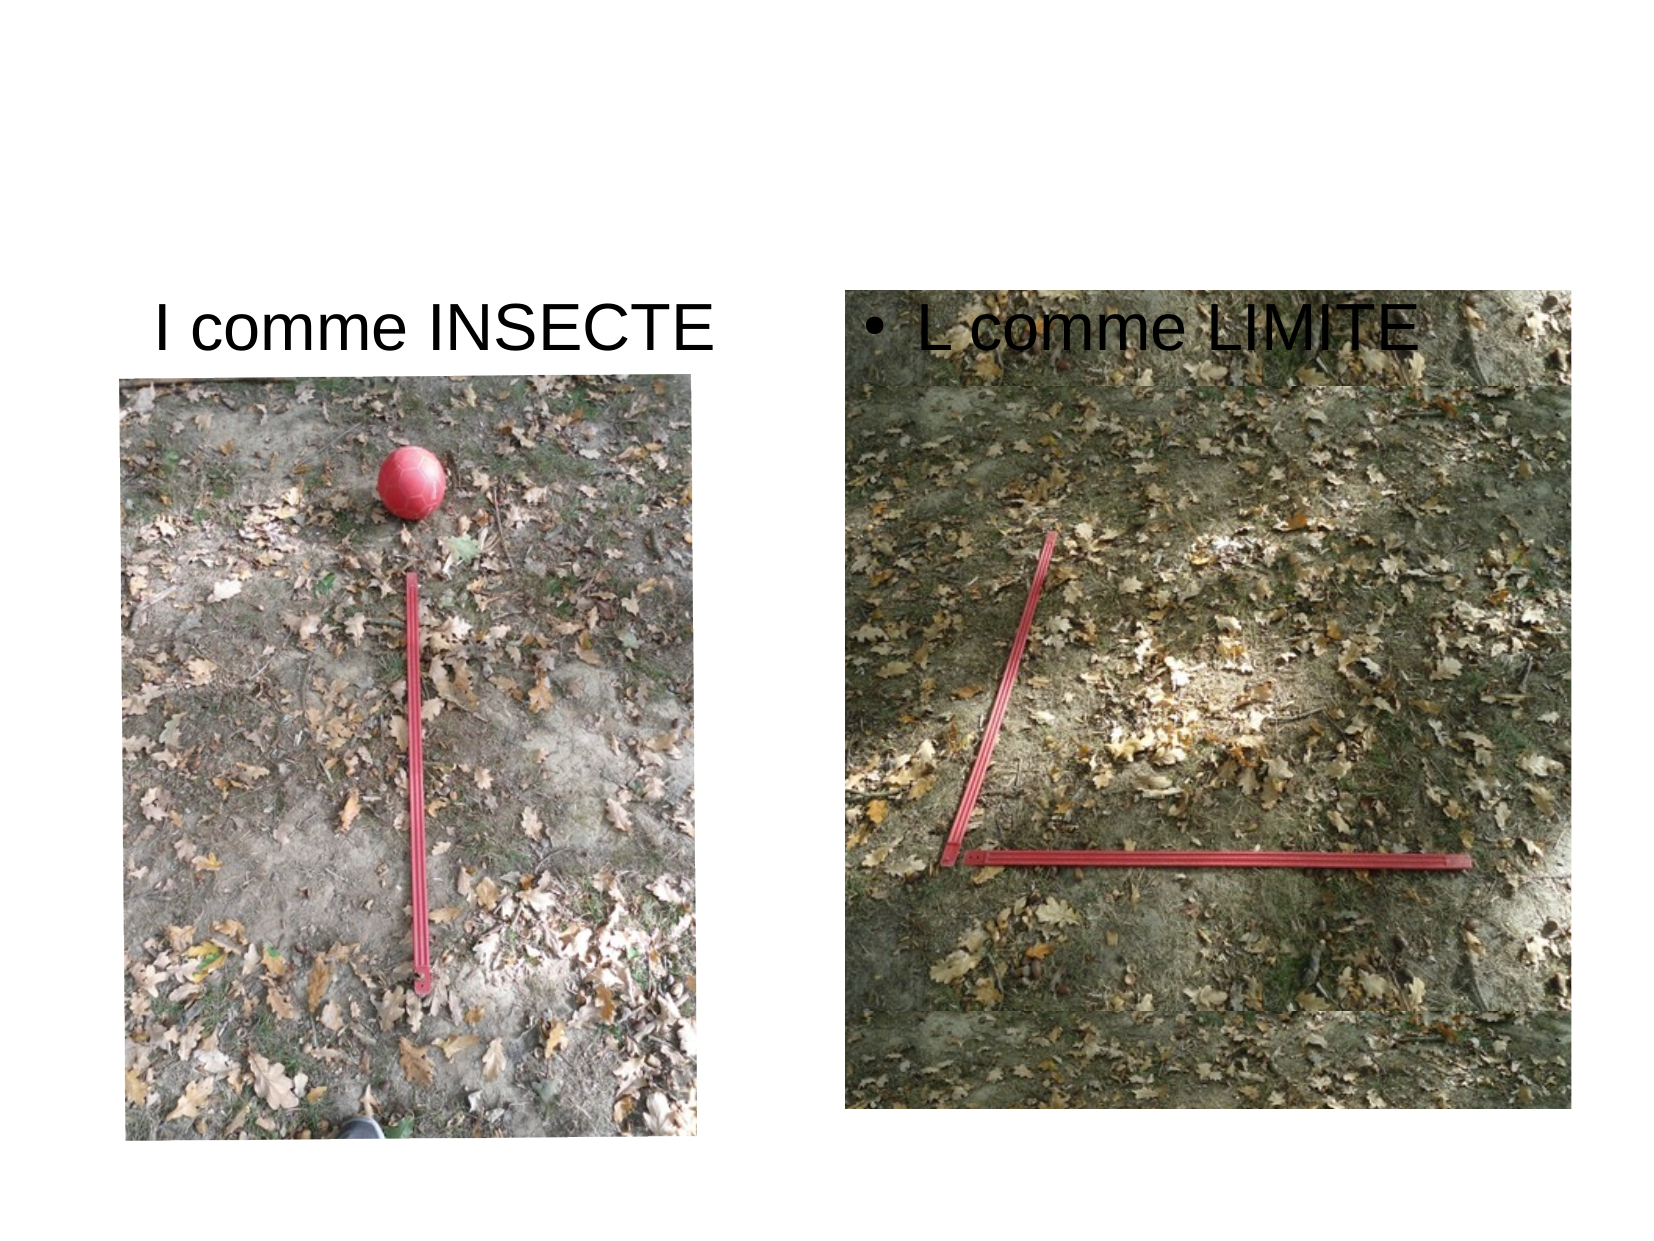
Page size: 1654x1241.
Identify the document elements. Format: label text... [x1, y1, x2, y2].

picture [118, 373, 697, 1141]
list L comme LIMITE [845, 290, 1572, 1109]
list I comme INSECTE [82, 290, 809, 1109]
